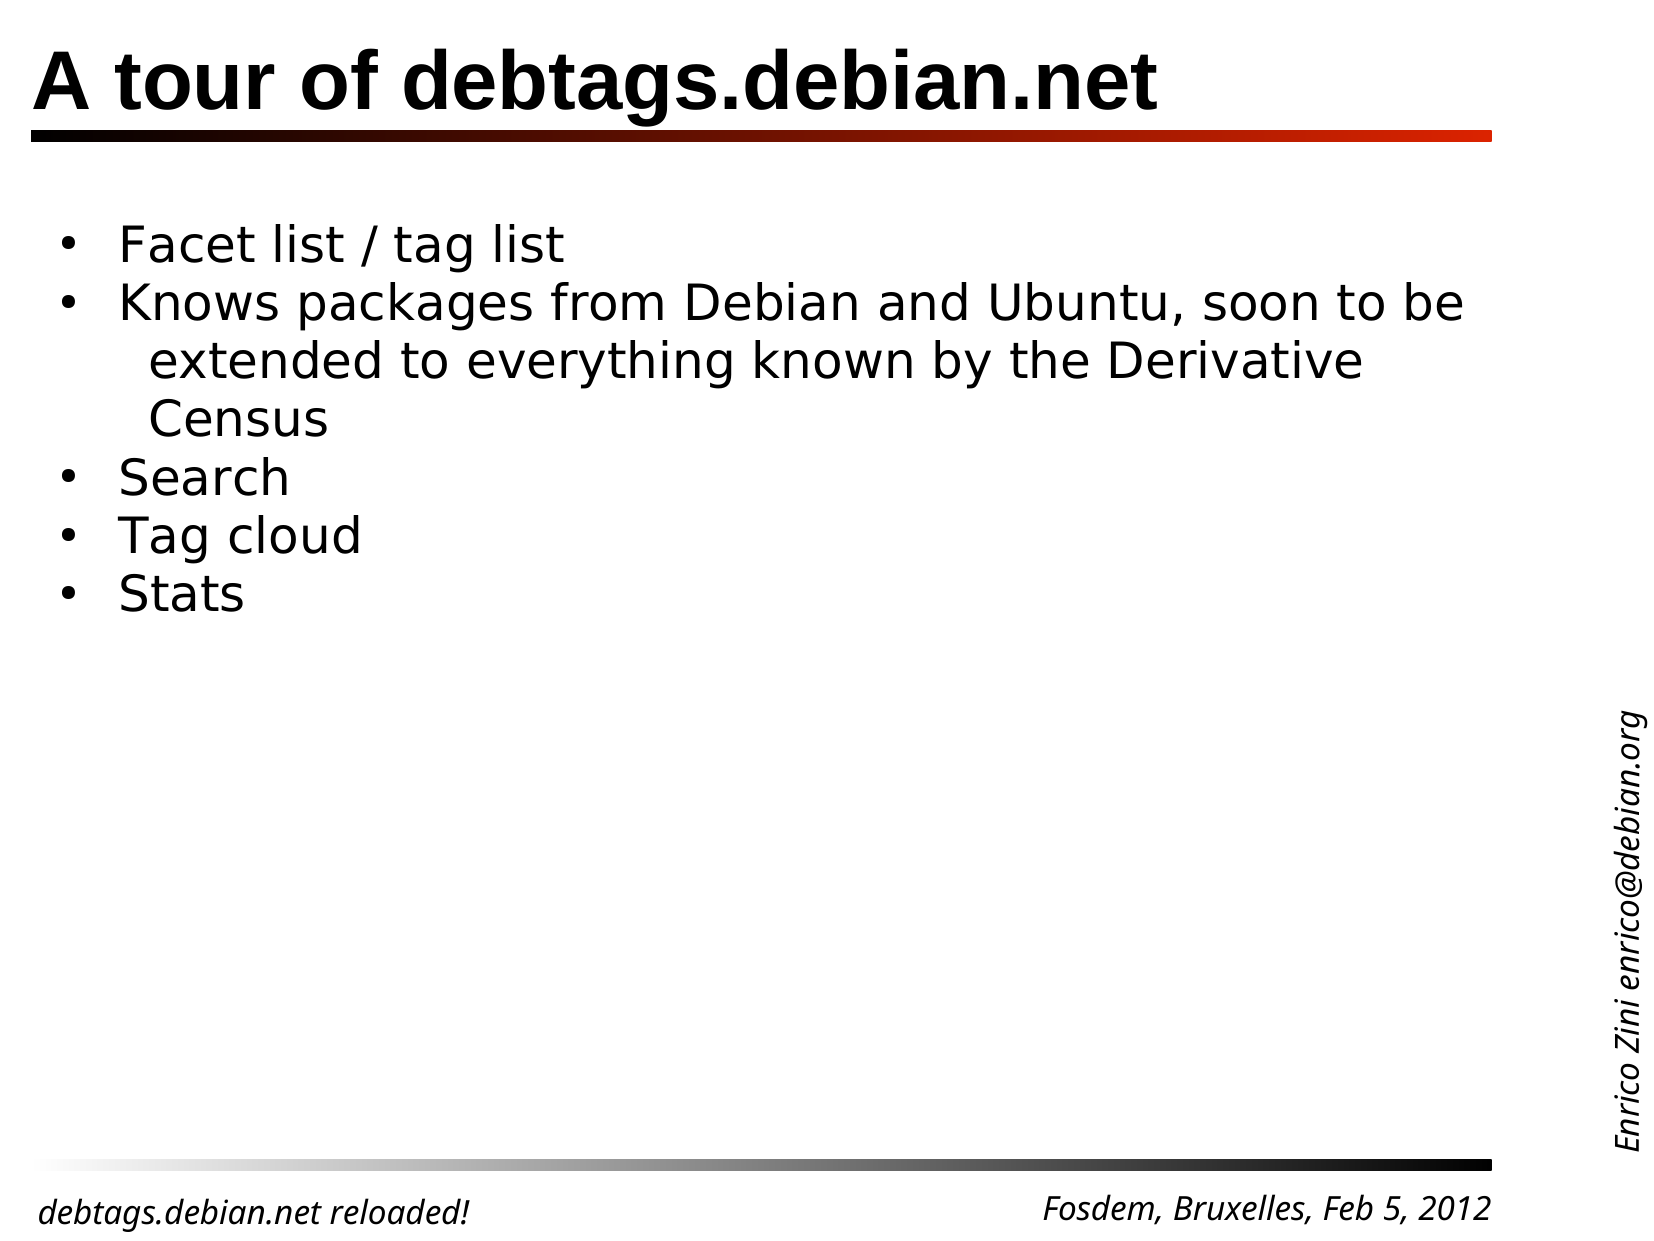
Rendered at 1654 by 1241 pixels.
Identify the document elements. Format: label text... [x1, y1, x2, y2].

text_box Facet list / tag list Knows packages from Debian and Ubuntu, soon to be extended to everything known by the Derivative Census Search Tag cloud Stats [30, 215, 1507, 1089]
text_box A tour of debtags.debian.net [31, 34, 1438, 168]
